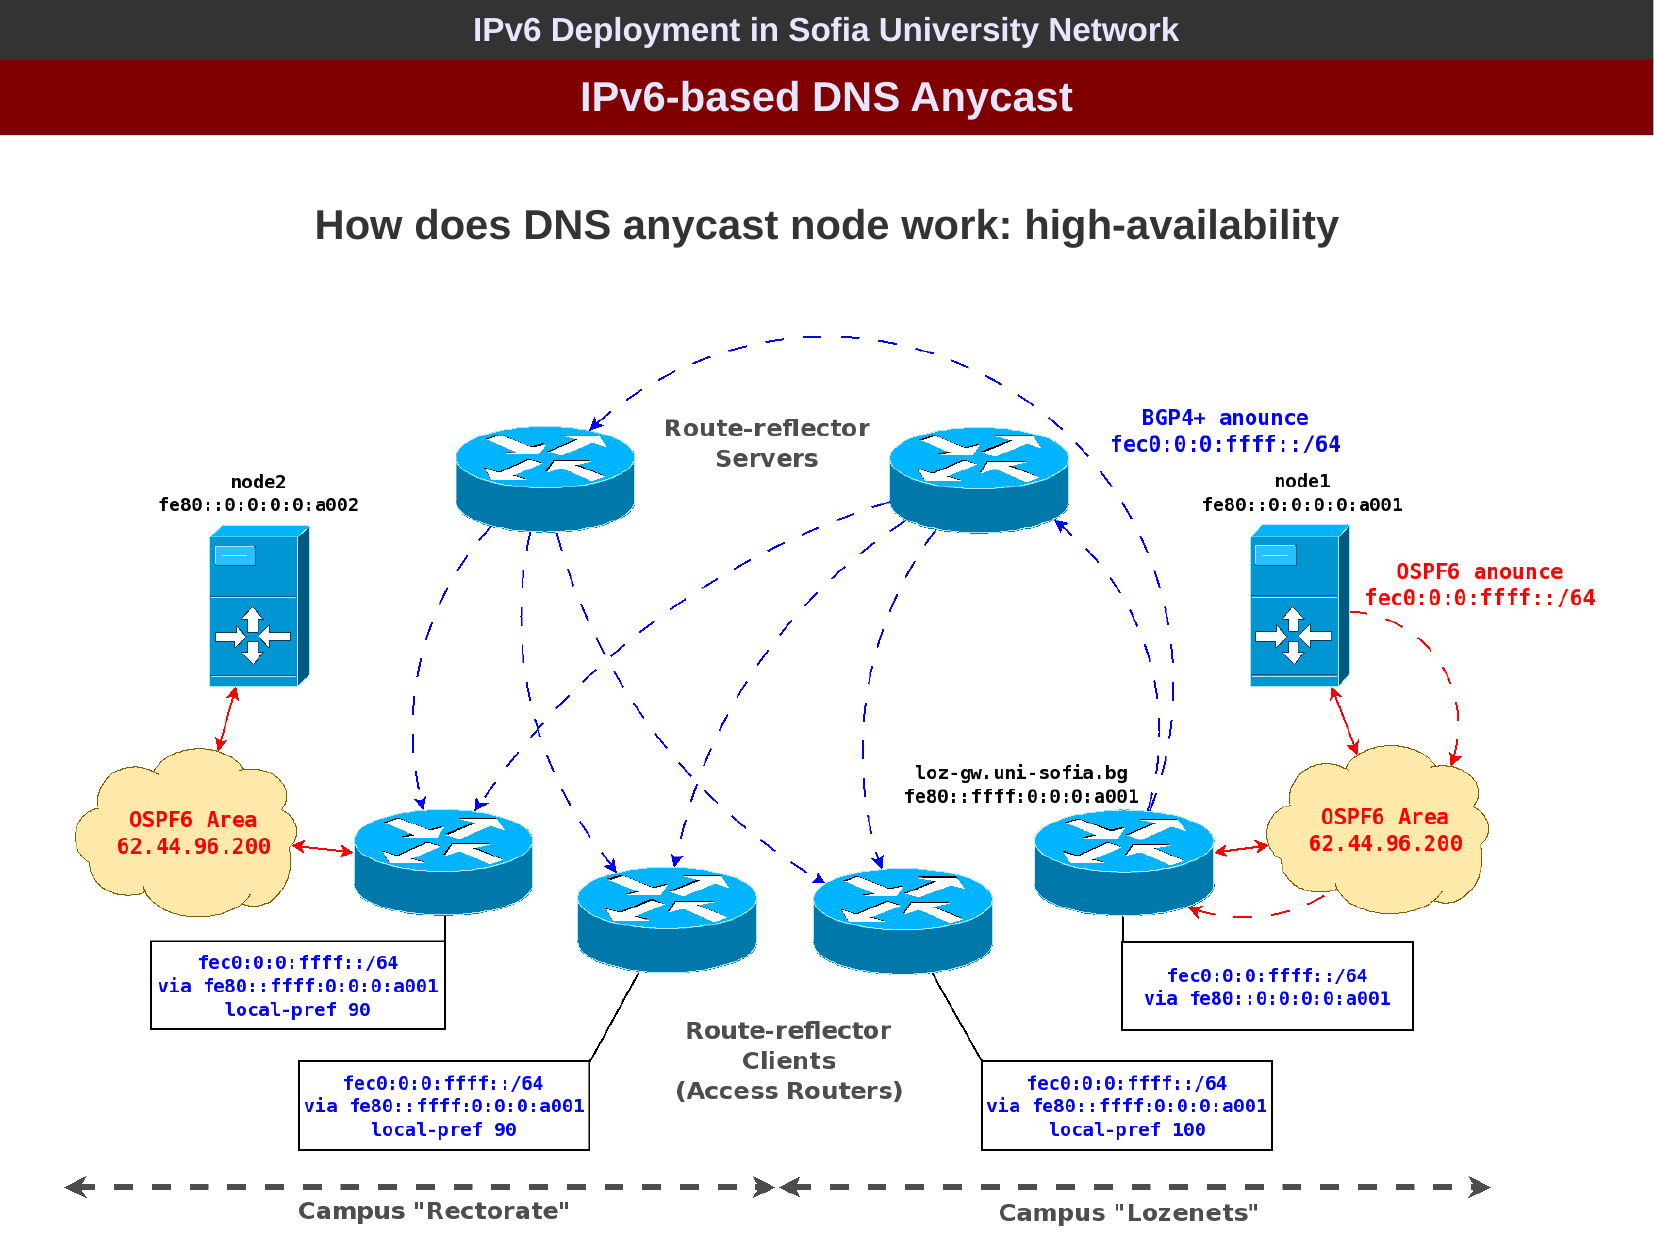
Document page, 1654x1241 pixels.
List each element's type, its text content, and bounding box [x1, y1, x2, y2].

picture [60, 335, 1596, 1227]
text_box IPv6-based DNS Anycast [0, 61, 1654, 136]
text_box IPv6 Deployment in Sofia University Network [0, 0, 1654, 61]
text_box How does DNS anycast node work: high-availability [30, 165, 1625, 286]
